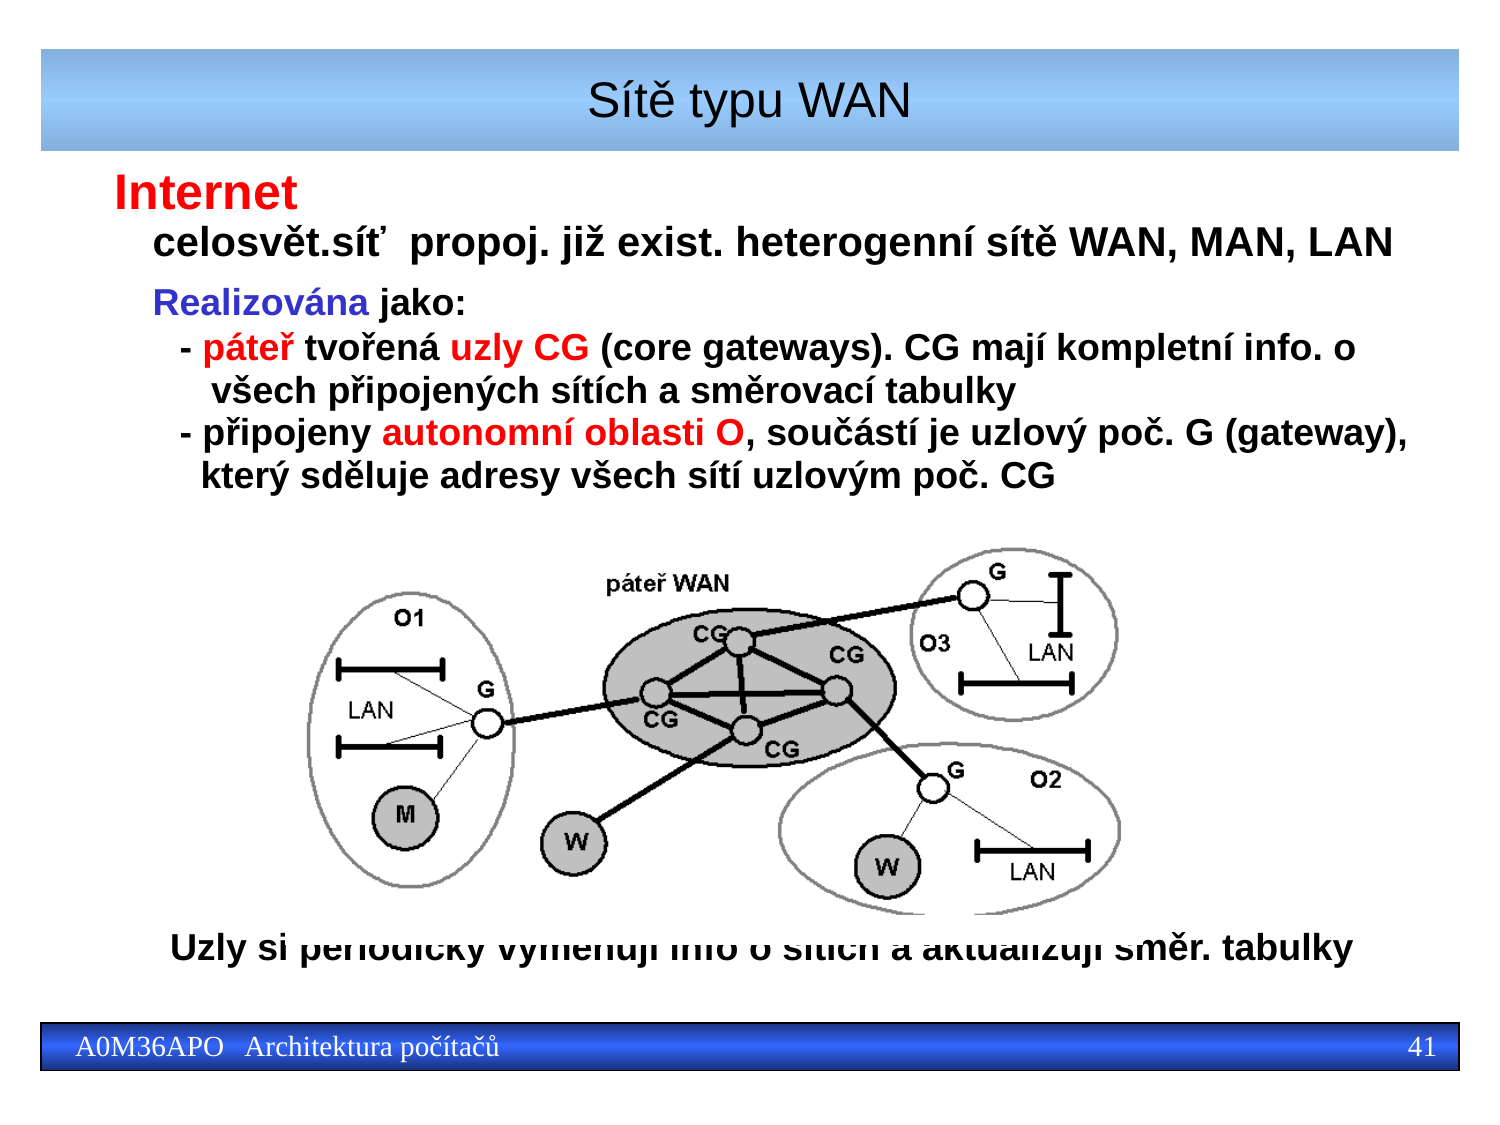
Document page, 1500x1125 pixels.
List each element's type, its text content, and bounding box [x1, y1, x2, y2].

title Sítě typu WAN [41, 49, 1459, 151]
picture [285, 527, 1143, 945]
text_box Internet celosvět.síť propoj. již exist. heterogenní sítě WAN, MAN, LAN Realizována jako: - páteř tvořená uzly CG (core gateways). CG mají kompletní info. o všech připojených sítích a směrovací tabulky - připojeny autonomní oblasti O, součástí je uzlový poč. G (gateway), který sděluje adresy všech sítí uzlovým poč. CG Uzly si periodicky vyměňují info o sítích a aktualizují směr. tabulky [99, 174, 1449, 1000]
